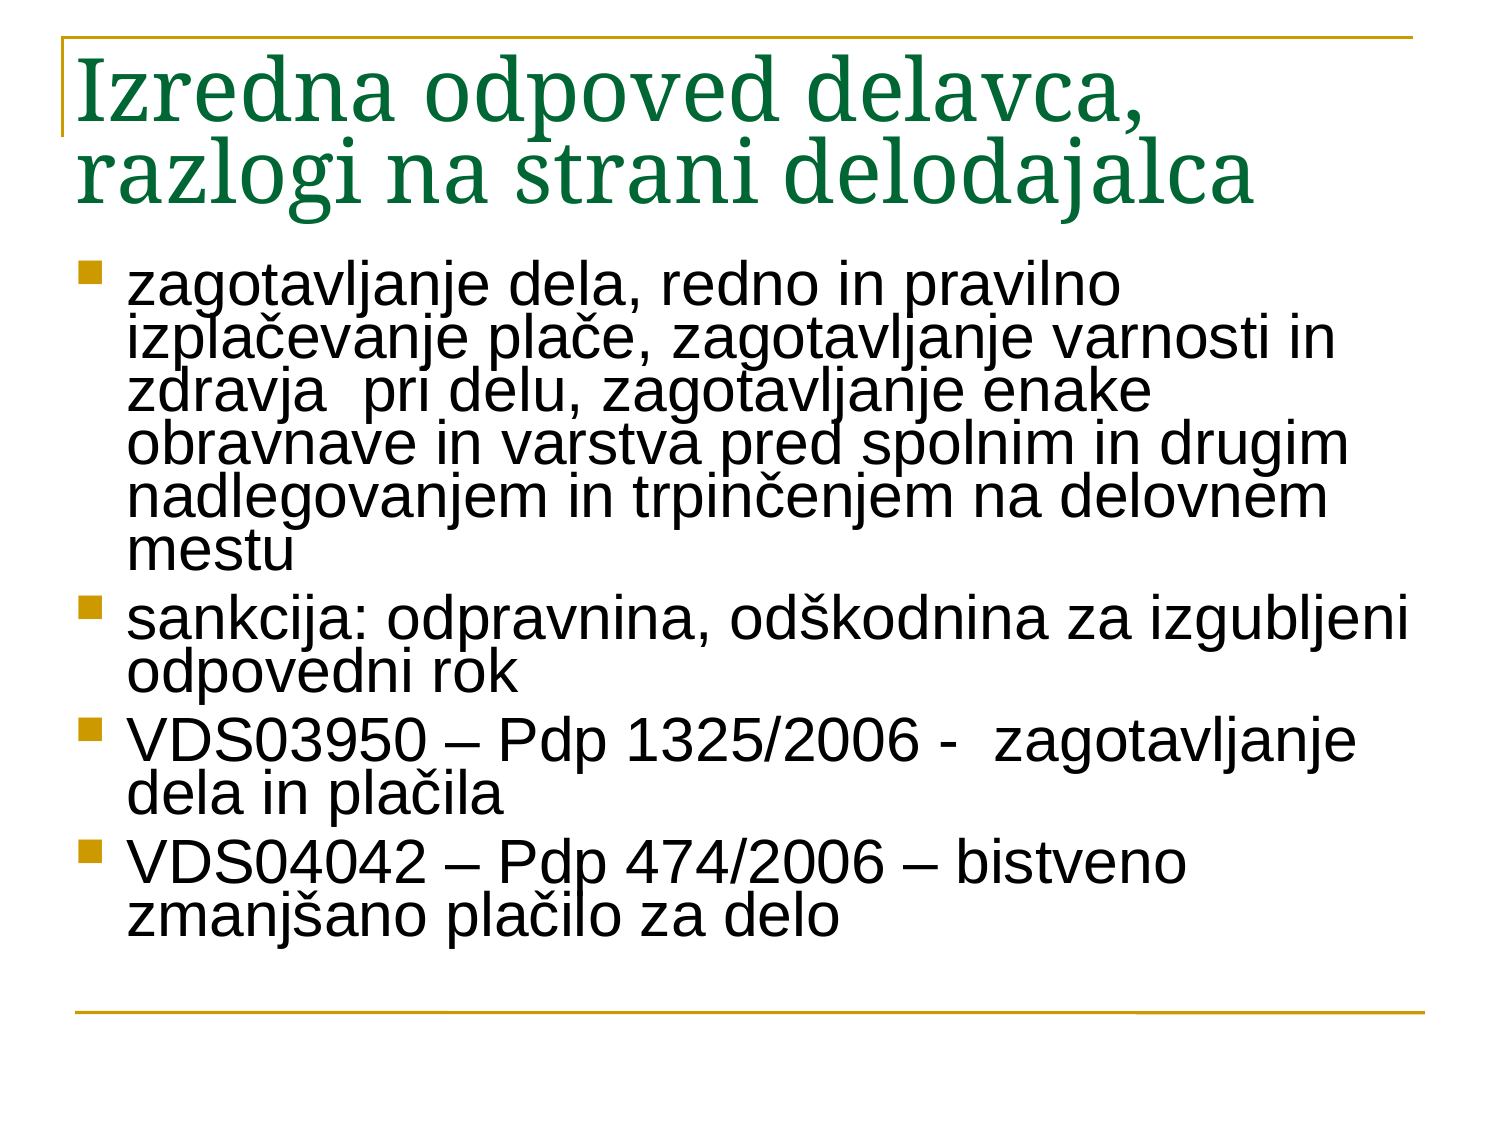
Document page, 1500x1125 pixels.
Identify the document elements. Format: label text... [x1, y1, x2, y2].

list zagotavljanje dela, redno in pravilno izplačevanje plače, zagotavljanje varnosti in zdravja pri delu, zagotavljanje enake obravnave in varstva pred spolnim in drugim nadlegovanjem in trpinčenjem na delovnem mestu sankcija: odpravnina, odškodnina za izgubljeni odpovedni rok VDS03950 – Pdp 1325/2006 - zagotavljanje dela in plačila VDS04042 – Pdp 474/2006 – bistveno zmanjšano plačilo za delo [74, 262, 1423, 990]
title Izredna odpoved delavca, razlogi na strani delodajalca [74, 52, 1423, 224]
